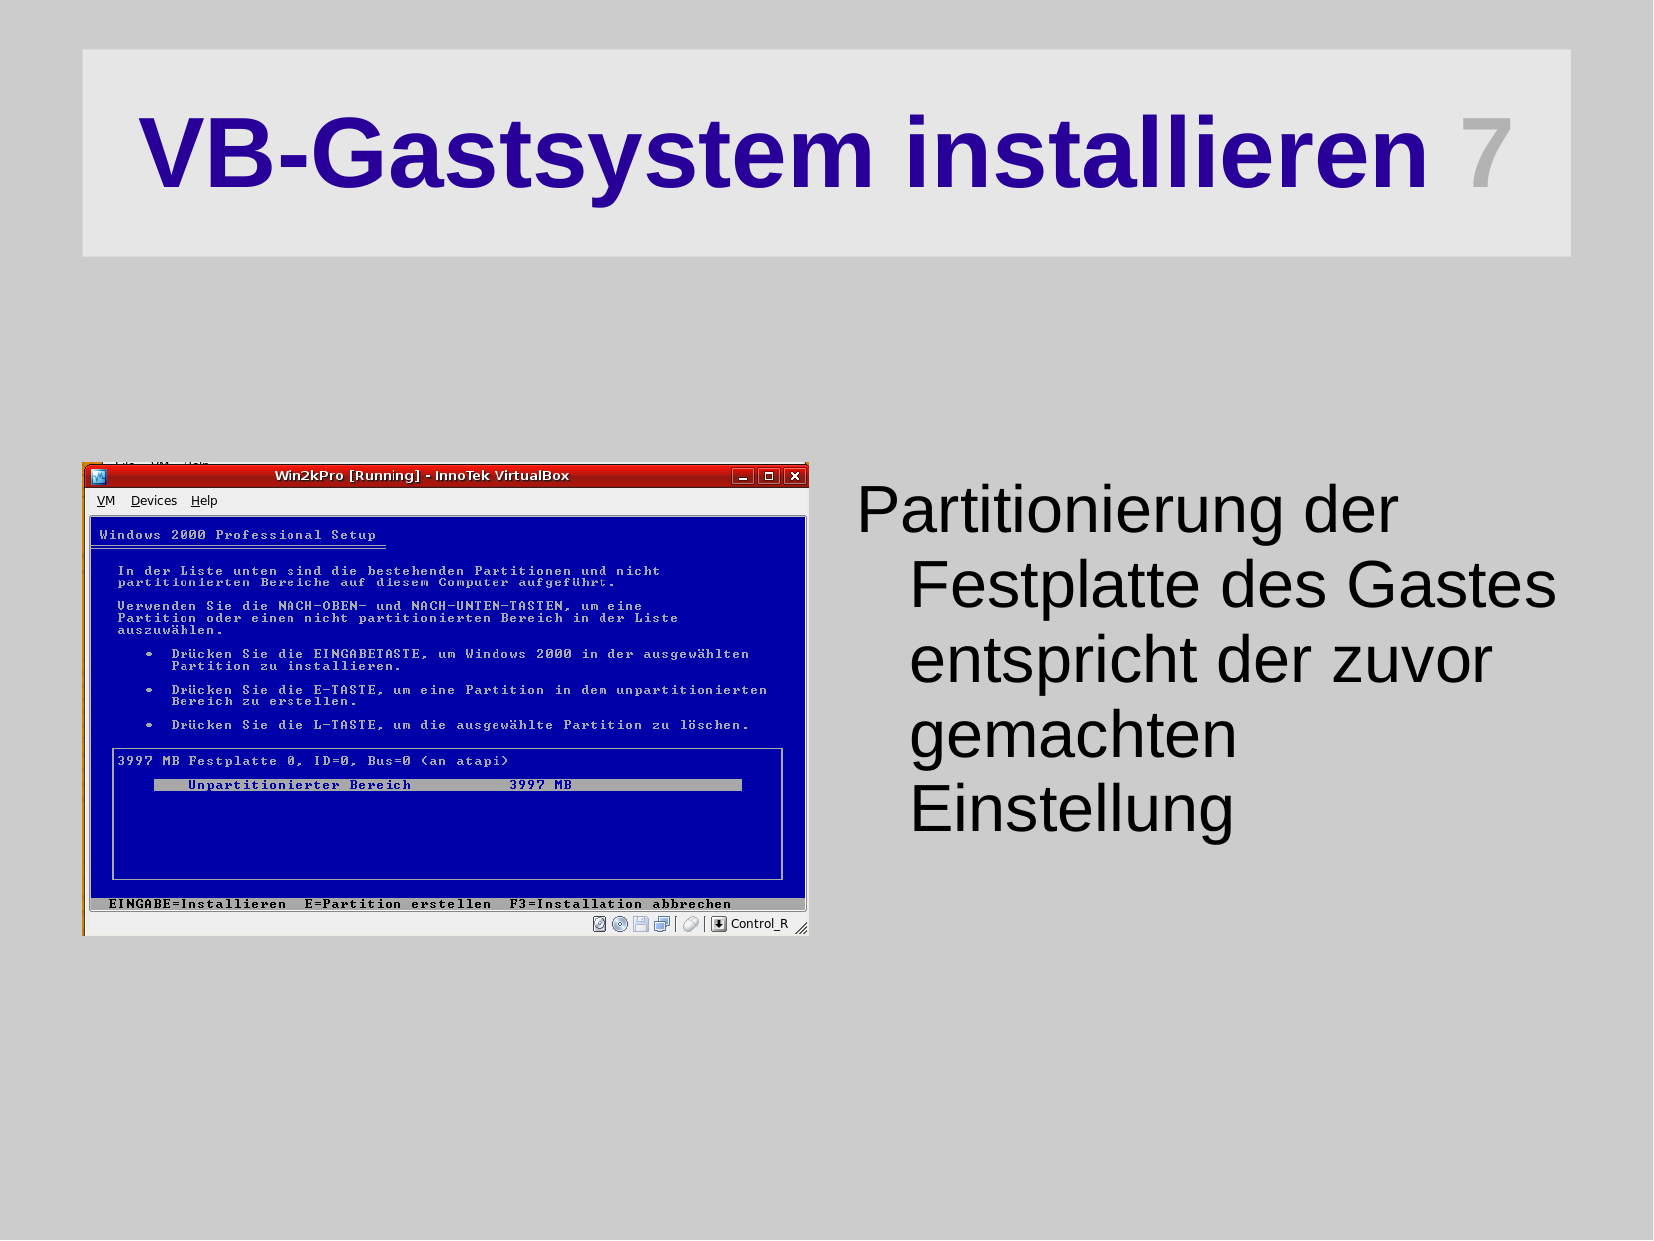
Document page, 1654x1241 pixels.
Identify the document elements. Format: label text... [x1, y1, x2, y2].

title VB-Gastsystem installieren 7 [82, 49, 1571, 257]
list Partitionierung der Festplatte des Gastes entspricht der zuvor gemachten Einstellung [838, 472, 1565, 916]
picture [82, 462, 809, 936]
